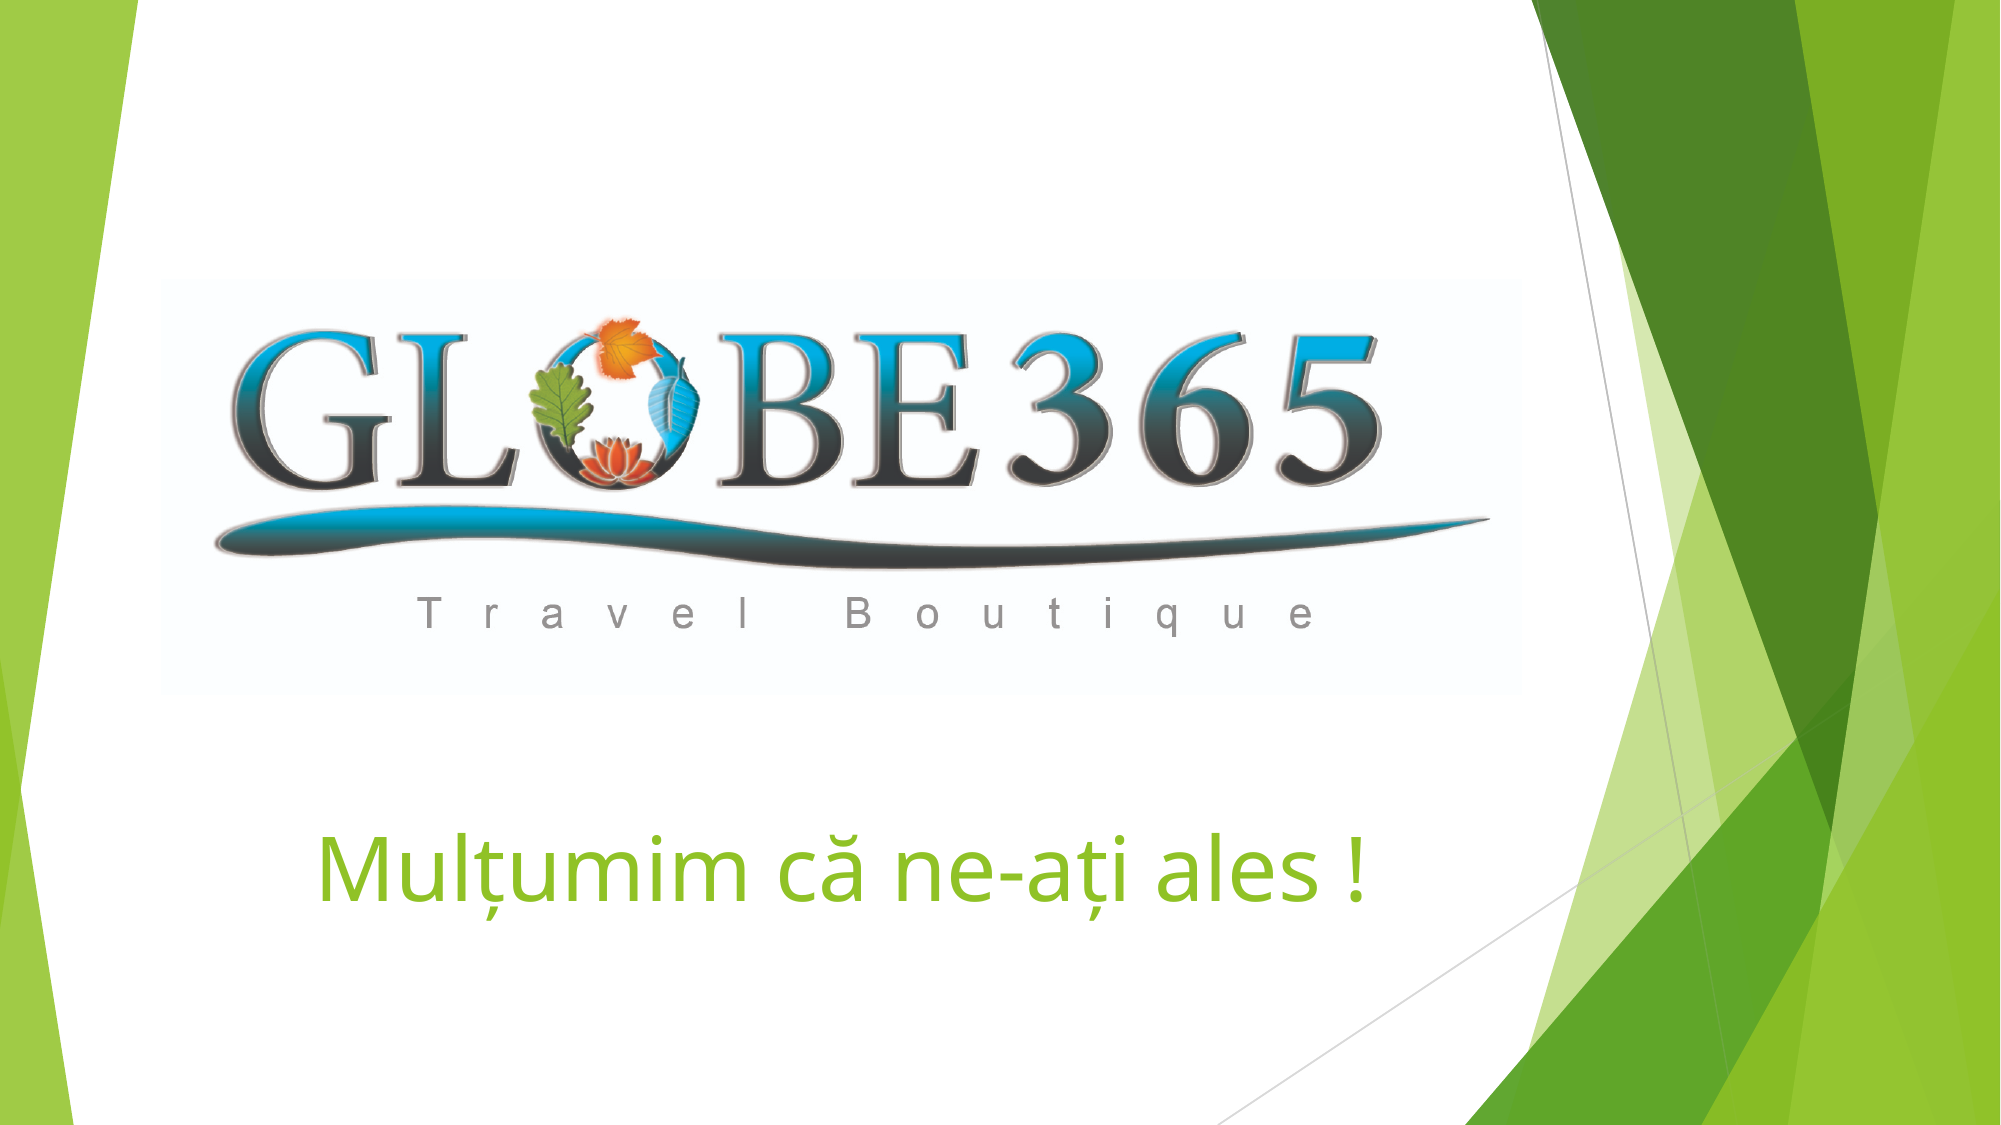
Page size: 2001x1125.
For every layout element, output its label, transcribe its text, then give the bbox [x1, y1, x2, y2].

title Mulțumim că ne-ați ales ! [161, 746, 1522, 927]
text_box [1465, 0, 2000, 1125]
picture [161, 279, 1522, 695]
text_box [0, 0, 139, 929]
